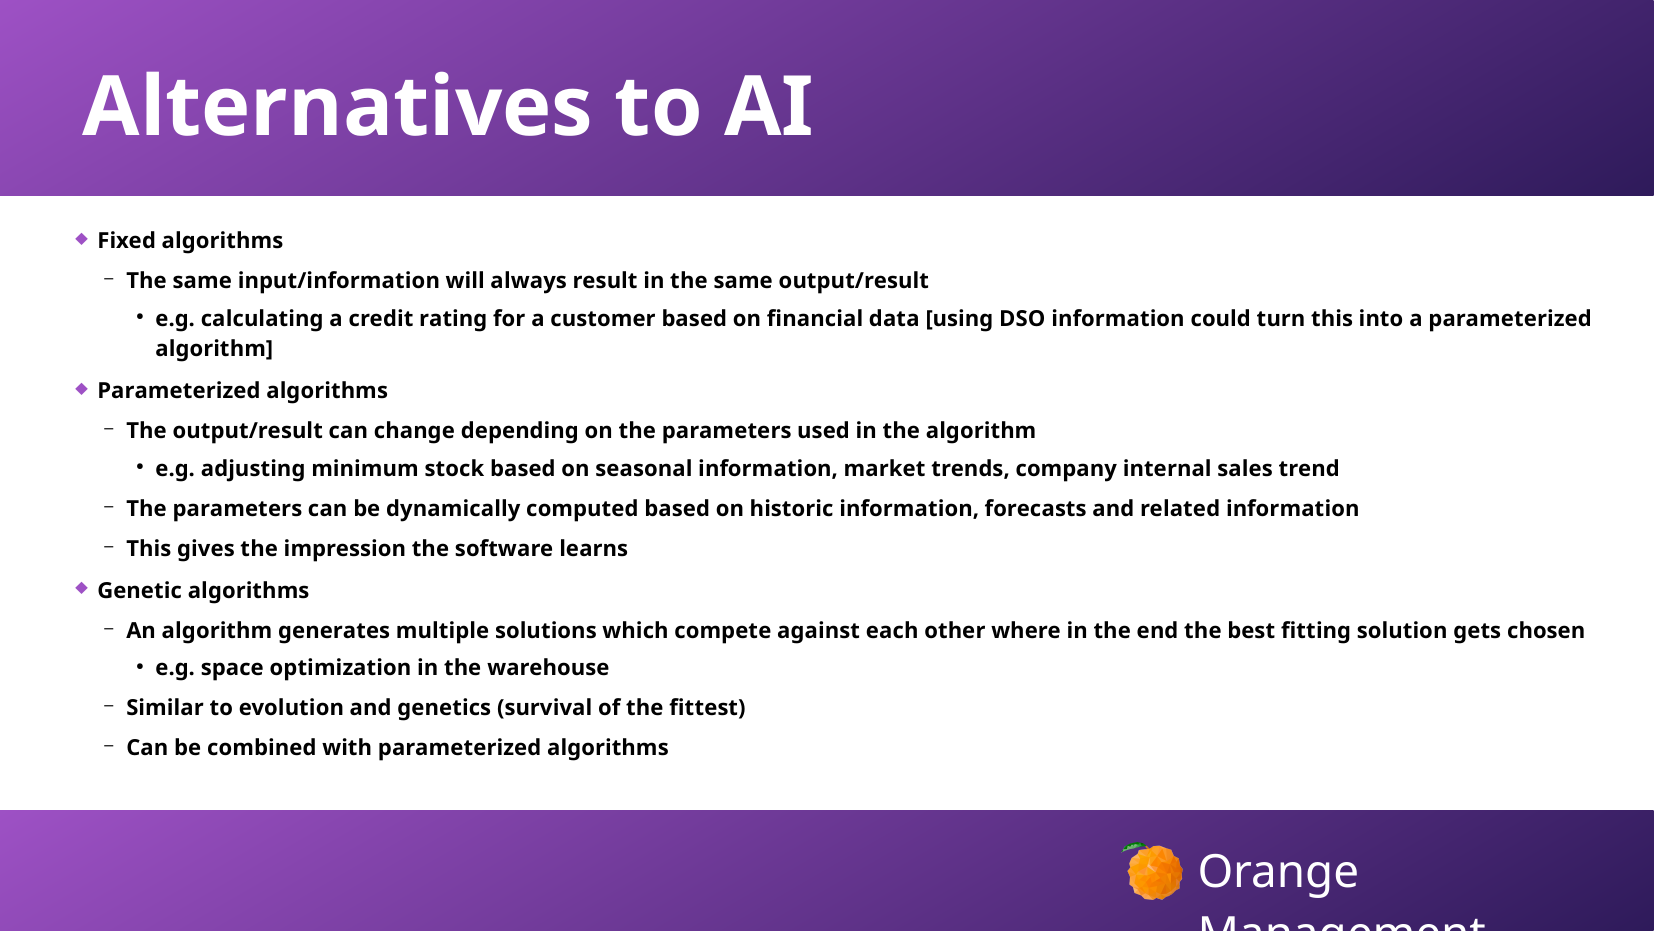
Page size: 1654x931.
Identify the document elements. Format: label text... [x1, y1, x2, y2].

text_box [1450, 927, 1461, 931]
text_box [1205, 921, 1209, 931]
list Fixed algorithms The same input/information will always result in the same output/result e.g. calculating a credit rating for a customer based on financial data [using DSO information could turn this into a parameterized algorithm] Parameterized algorithms The output/result can change depending on the parameters used in the algorithm e.g. adjusting minimum stock based on seasonal information, market trends, company internal sales trend The parameters can be dynamically computed based on historic information, forecasts and related information This gives the impression the software learns Genetic algorithms An algorithm generates multiple solutions which compete against each other where in the end the best fitting solution gets chosen e.g. space optimization in the warehouse Similar to evolution and genetics (survival of the fittest) Can be combined with parameterized algorithms [68, 225, 1606, 781]
text_box [0, 0, 1654, 196]
text_box Orange Management [1182, 830, 1648, 907]
text_box [1381, 927, 1391, 931]
text_box [1396, 927, 1407, 931]
text_box [1273, 927, 1284, 931]
text_box [0, 810, 1654, 931]
text_box [1423, 927, 1434, 931]
picture [1121, 842, 1182, 901]
text_box [1355, 927, 1366, 931]
title Alternatives to AI [82, 25, 1571, 181]
text_box [1326, 927, 1337, 931]
